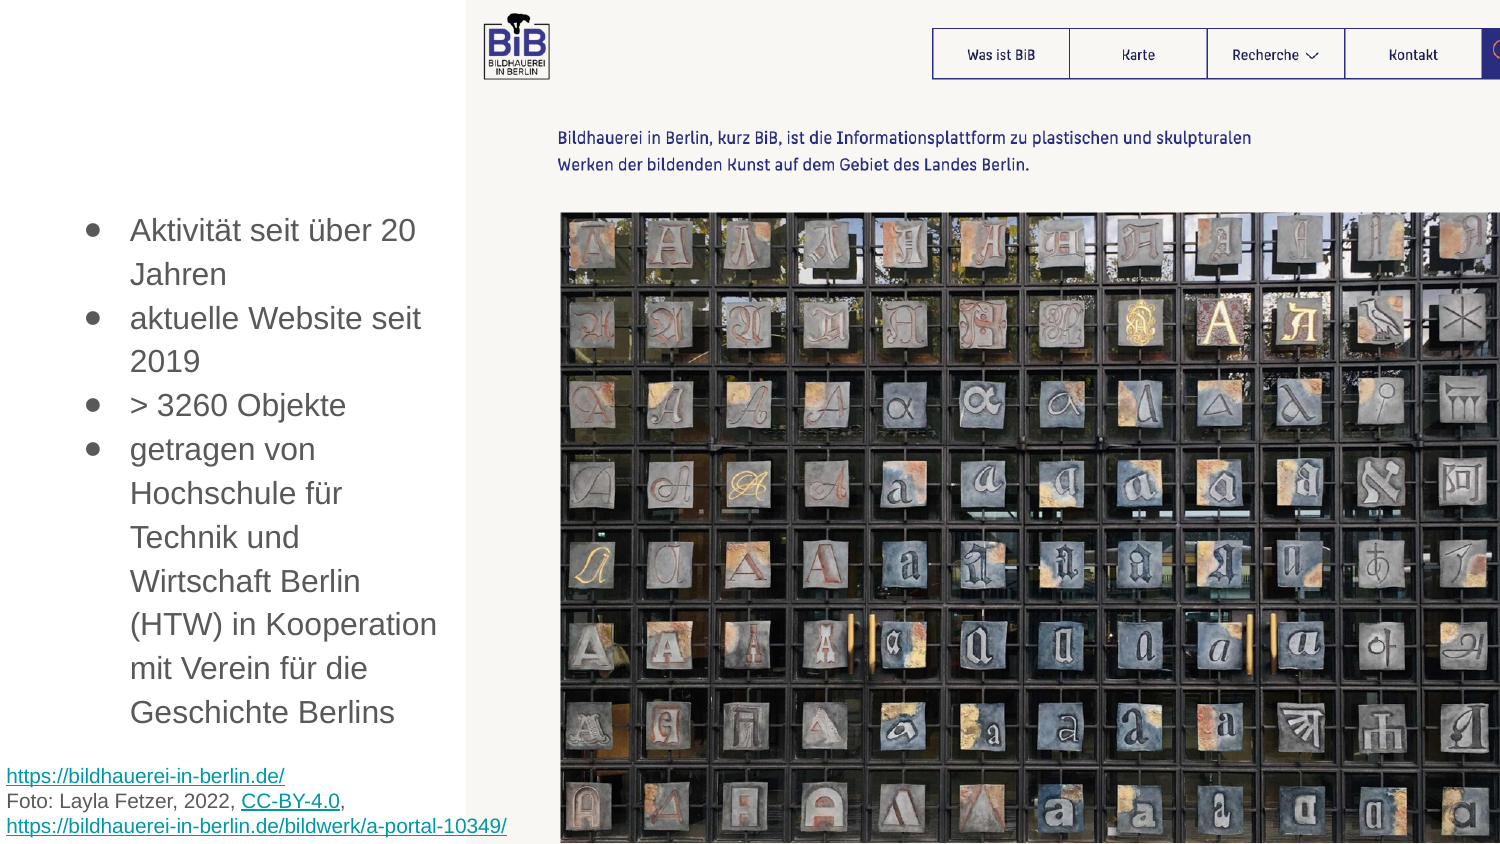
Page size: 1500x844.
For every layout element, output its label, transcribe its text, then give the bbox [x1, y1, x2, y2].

picture [466, 0, 1500, 844]
list Aktivität seit über 20 Jahren aktuelle Website seit 2019 > 3260 Objekte getragen von Hochschule für Technik und Wirtschaft Berlin (HTW) in Kooperation mit Verein für die Geschichte Berlins [51, 189, 456, 747]
text_box https://bildhauerei-in-berlin.de/ Foto: Layla Fetzer, 2022, CC-BY-4.0, https://bildhauerei-in-berlin.de/bildwerk/a-portal-10349/ [0, 747, 632, 844]
